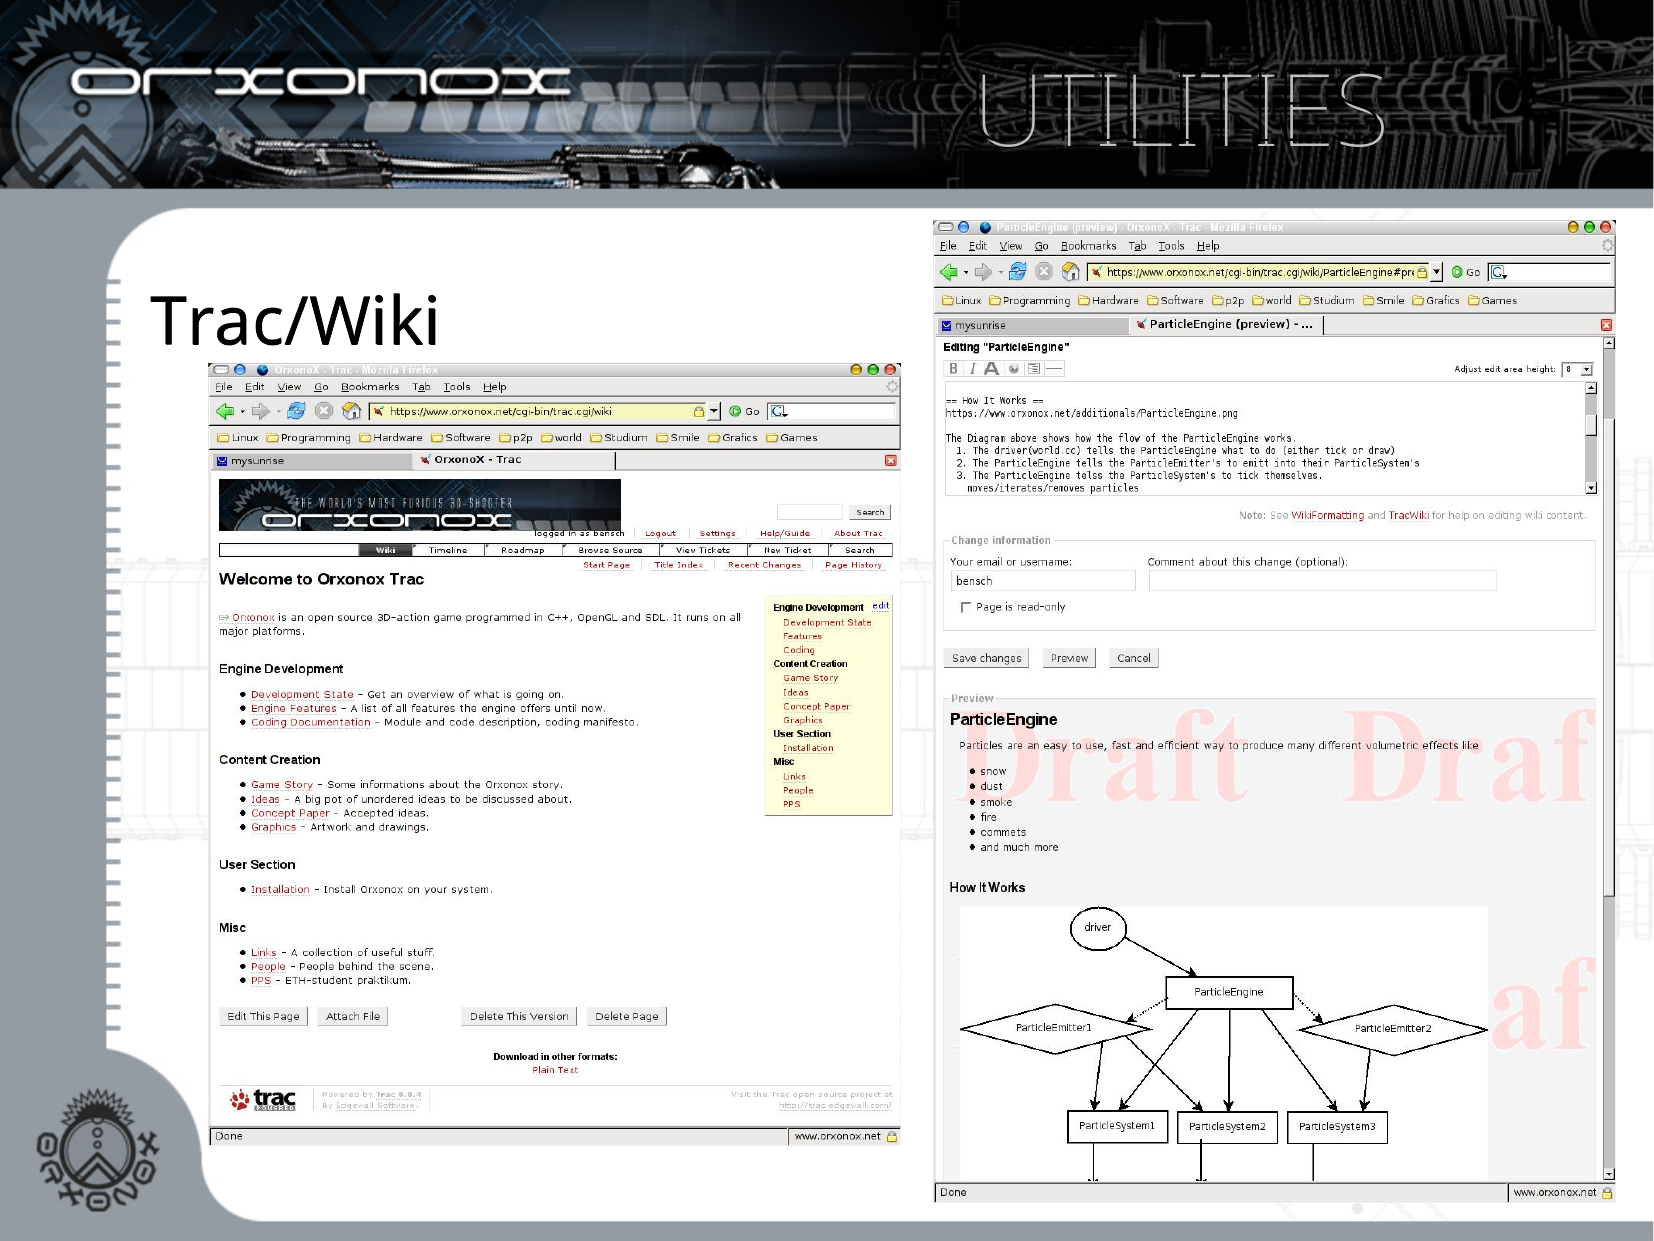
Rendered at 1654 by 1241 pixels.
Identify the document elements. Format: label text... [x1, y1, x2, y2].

picture [0, 0, 1654, 1241]
text_box UTILITIES [917, 26, 1553, 151]
text_box Trac/Wiki [150, 273, 610, 301]
